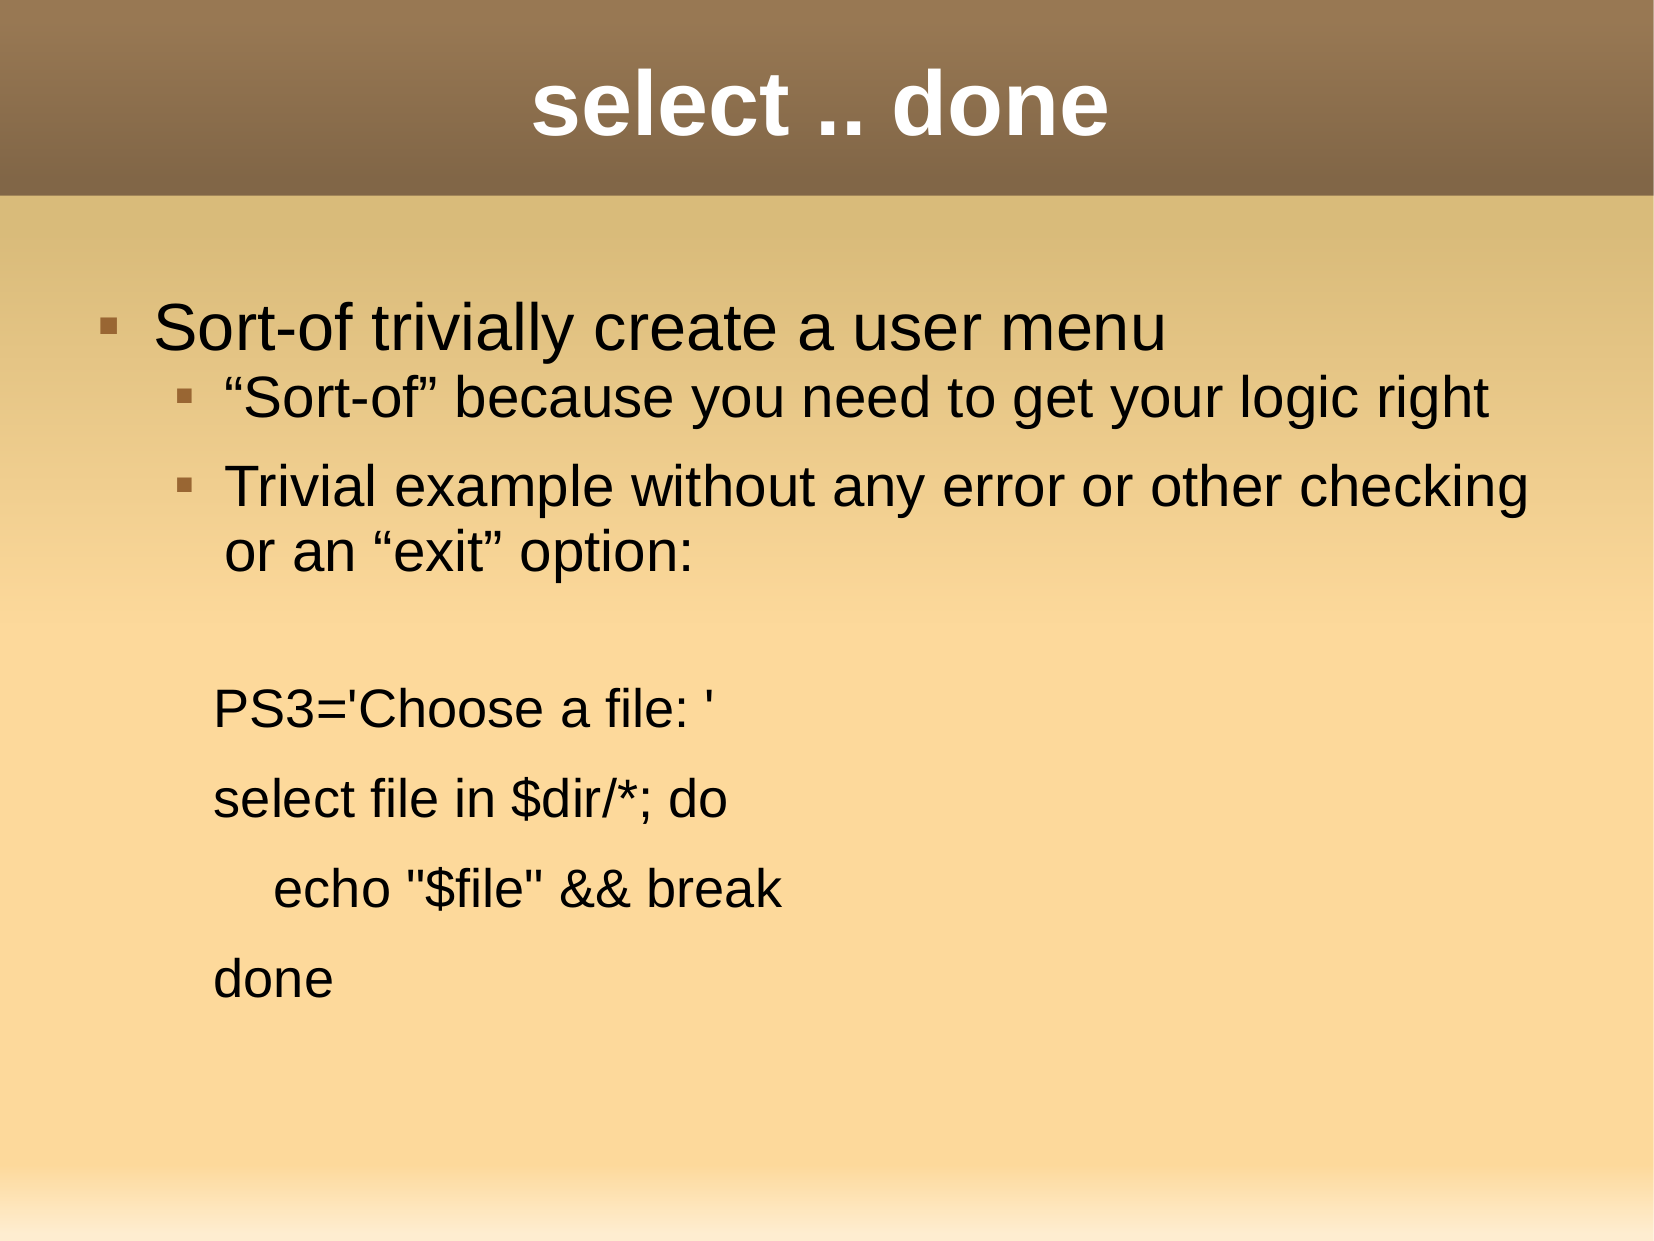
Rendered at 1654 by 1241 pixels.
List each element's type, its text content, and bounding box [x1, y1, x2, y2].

picture [0, 0, 1654, 1241]
title select .. done [76, 0, 1565, 208]
list Sort-of trivially create a user menu “Sort-of” because you need to get your logic right Trivial example without any error or other checking or an “exit” option: PS3='Choose a file: ' select file in $dir/*; do echo "$file" && break done [82, 290, 1571, 1109]
